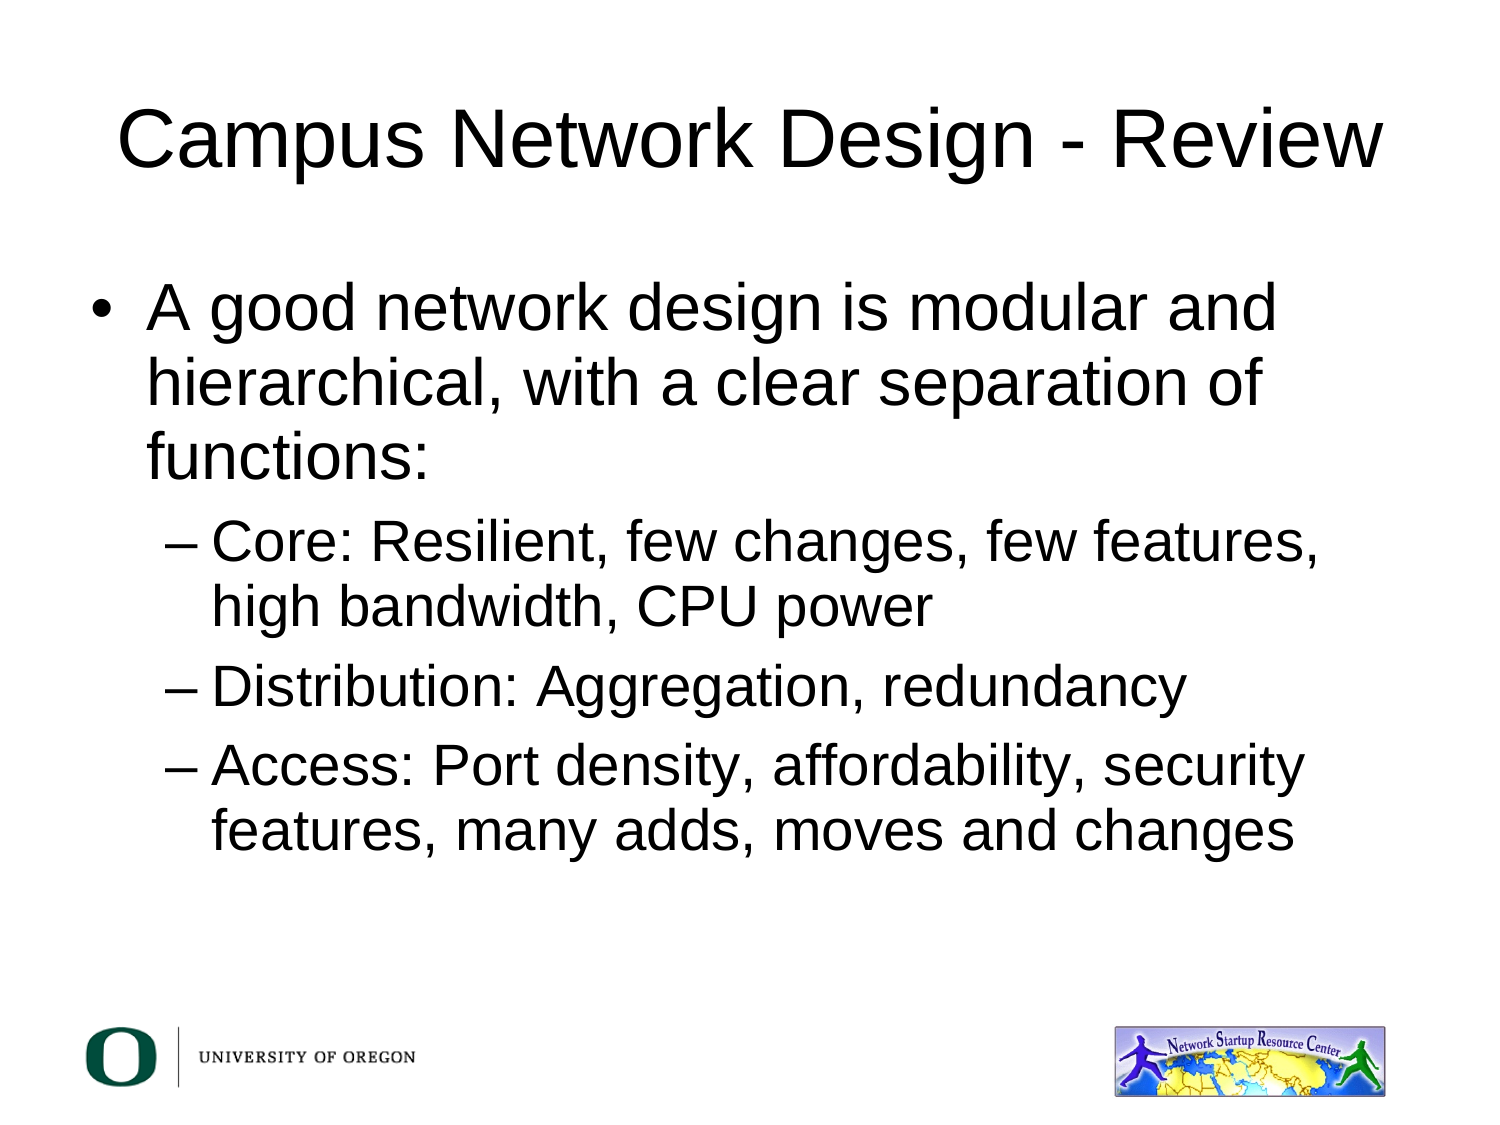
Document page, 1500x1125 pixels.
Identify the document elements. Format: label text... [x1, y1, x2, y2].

picture [1112, 1024, 1388, 1099]
list A good network design is modular and hierarchical, with a clear separation of functions: Core: Resilient, few changes, few features, high bandwidth, CPU power Distribution: Aggregation, redundancy Access: Port density, affordability, security features, many adds, moves and changes [75, 262, 1426, 1005]
picture [75, 1024, 426, 1090]
title Campus Network Design - Review [75, 45, 1426, 233]
